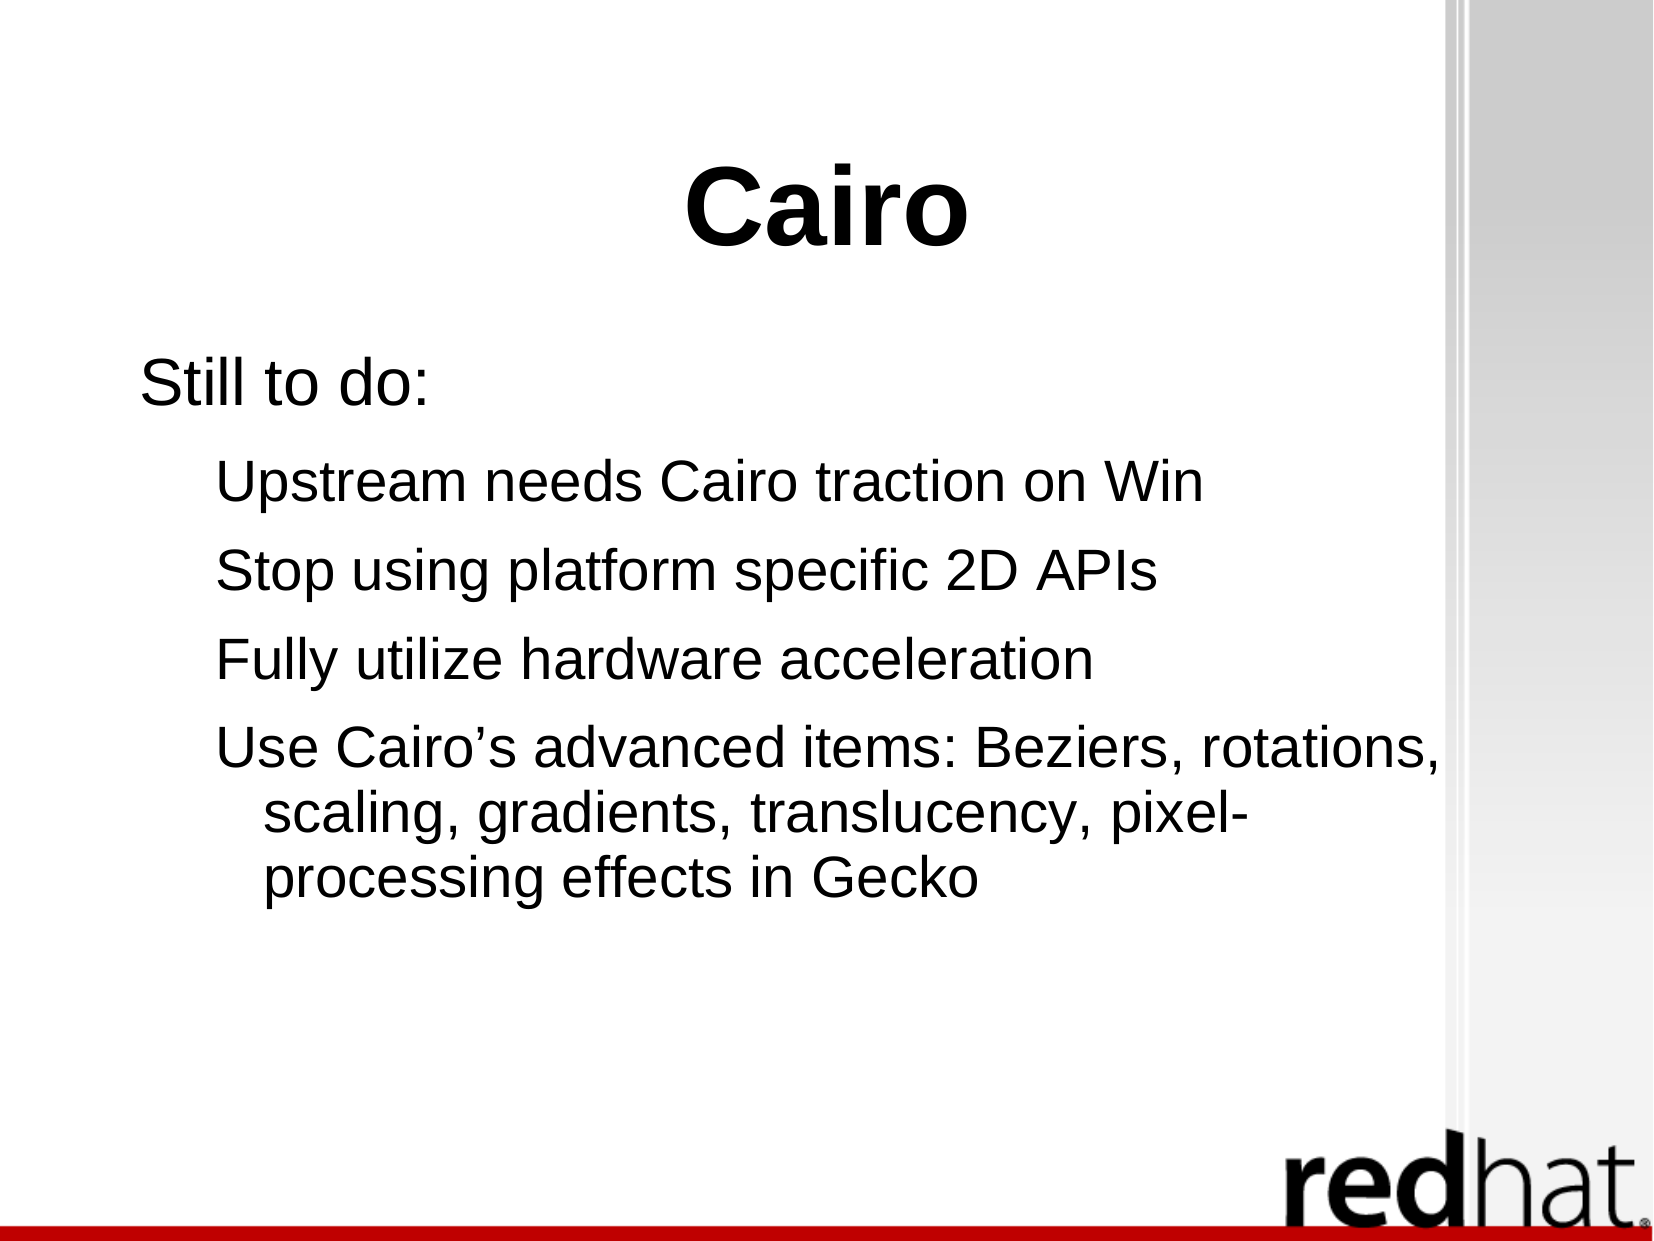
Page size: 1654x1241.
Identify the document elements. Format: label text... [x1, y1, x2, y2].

title Cairo [121, 102, 1533, 311]
list Still to do: Upstream needs Cairo traction on Win Stop using platform specific 2D APIs Fully utilize hardware acceleration Use Cairo’s advanced items: Beziers, rotations, scaling, gradients, translucency, pixel-processing effects in Gecko [121, 344, 1533, 1127]
picture [0, 0, 1654, 1241]
